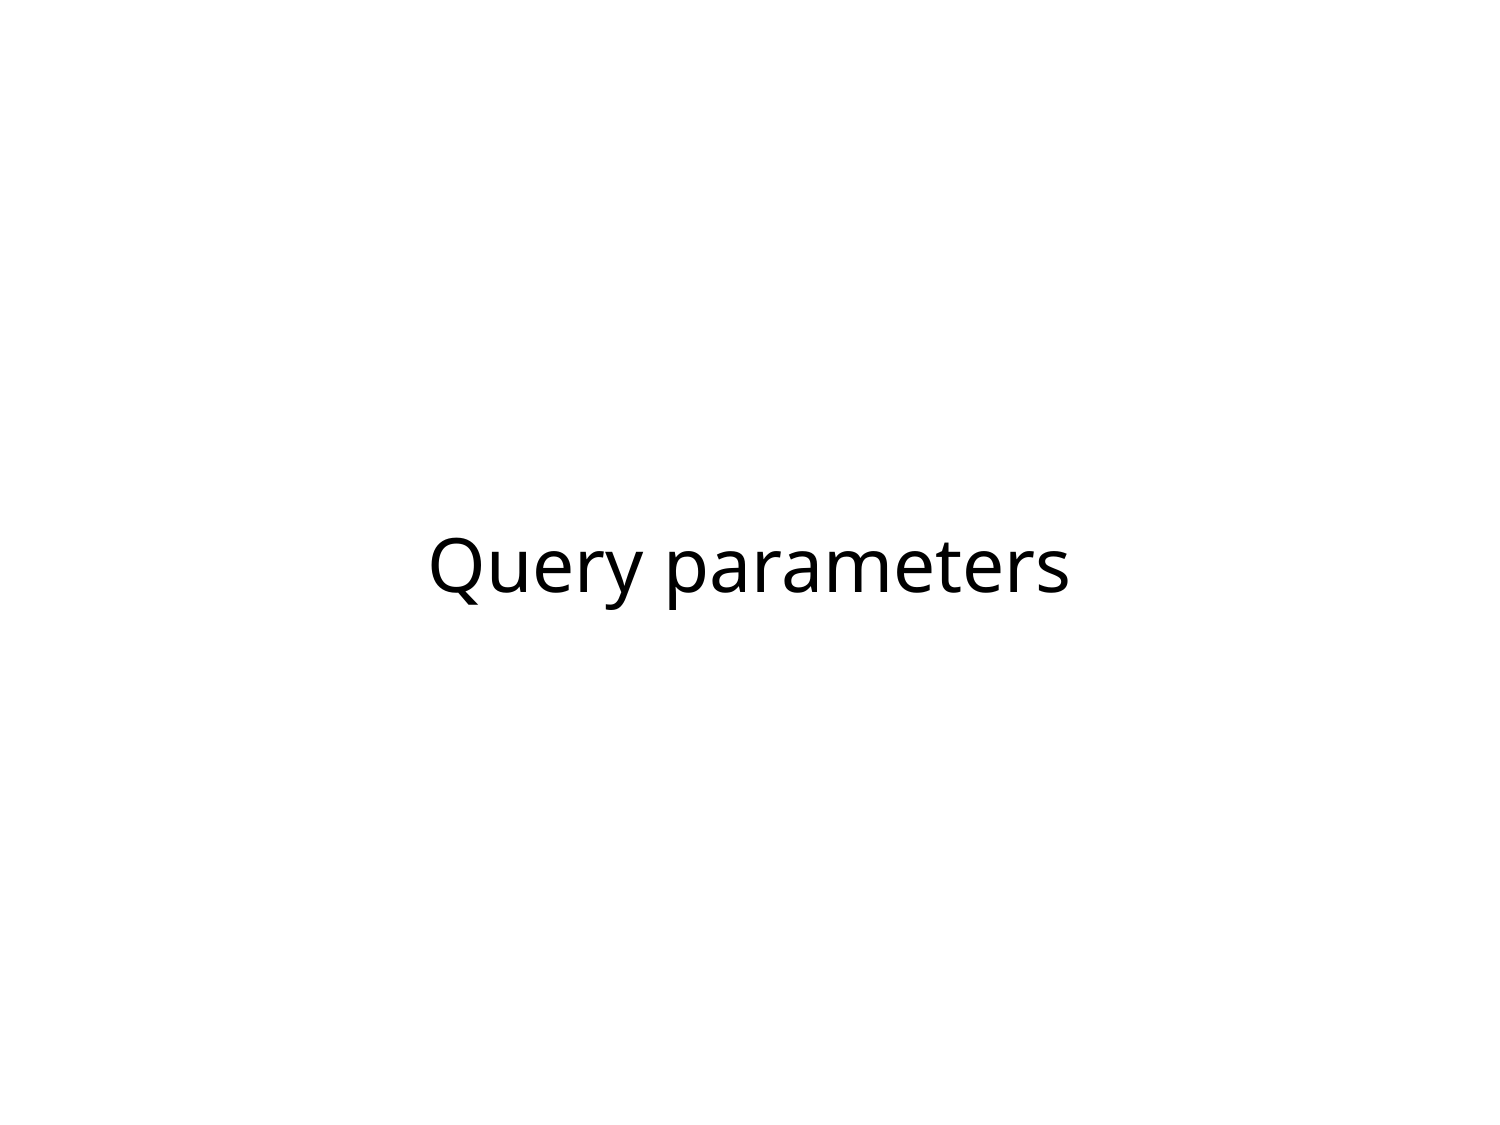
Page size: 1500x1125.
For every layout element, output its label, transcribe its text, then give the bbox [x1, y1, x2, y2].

title Query parameters [51, 470, 1449, 655]
